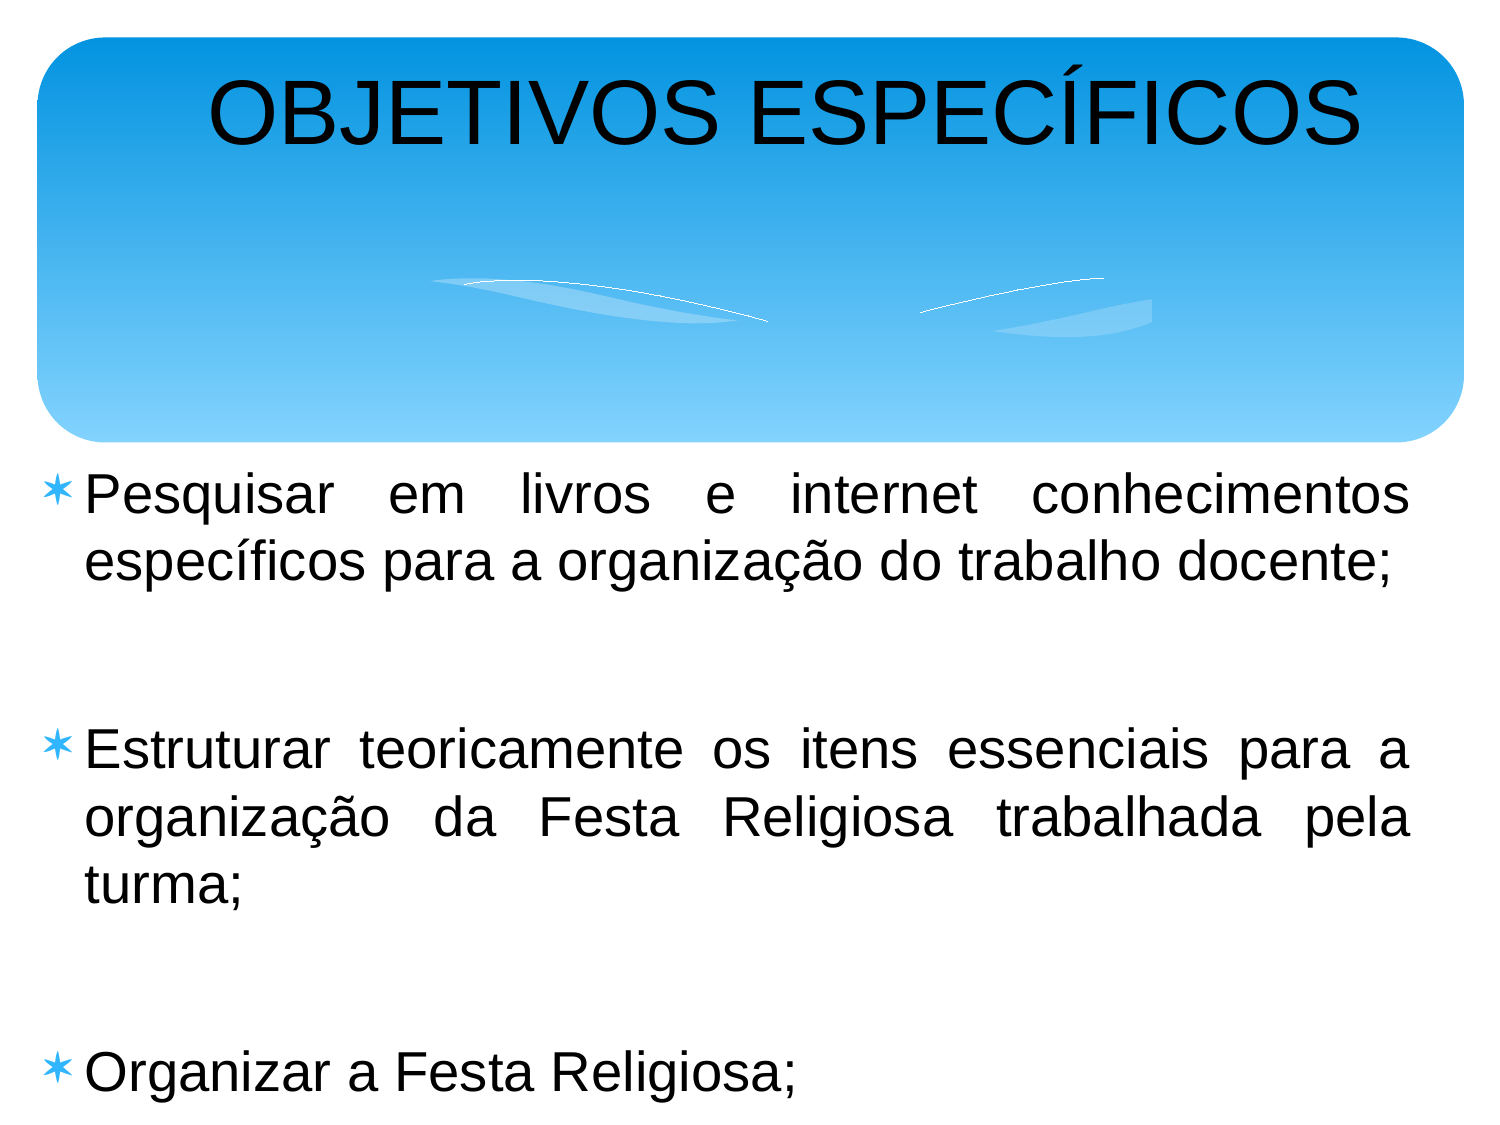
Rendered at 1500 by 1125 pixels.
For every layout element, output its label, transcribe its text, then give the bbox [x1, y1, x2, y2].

list Pesquisar em livros e internet conhecimentos específicos para a organização do trabalho docente; Estruturar teoricamente os itens essenciais para a organização da Festa Religiosa trabalhada pela turma; Organizar a Festa Religiosa; [29, 208, 1425, 1125]
title OBJETIVOS ESPECÍFICOS [147, 45, 1425, 173]
